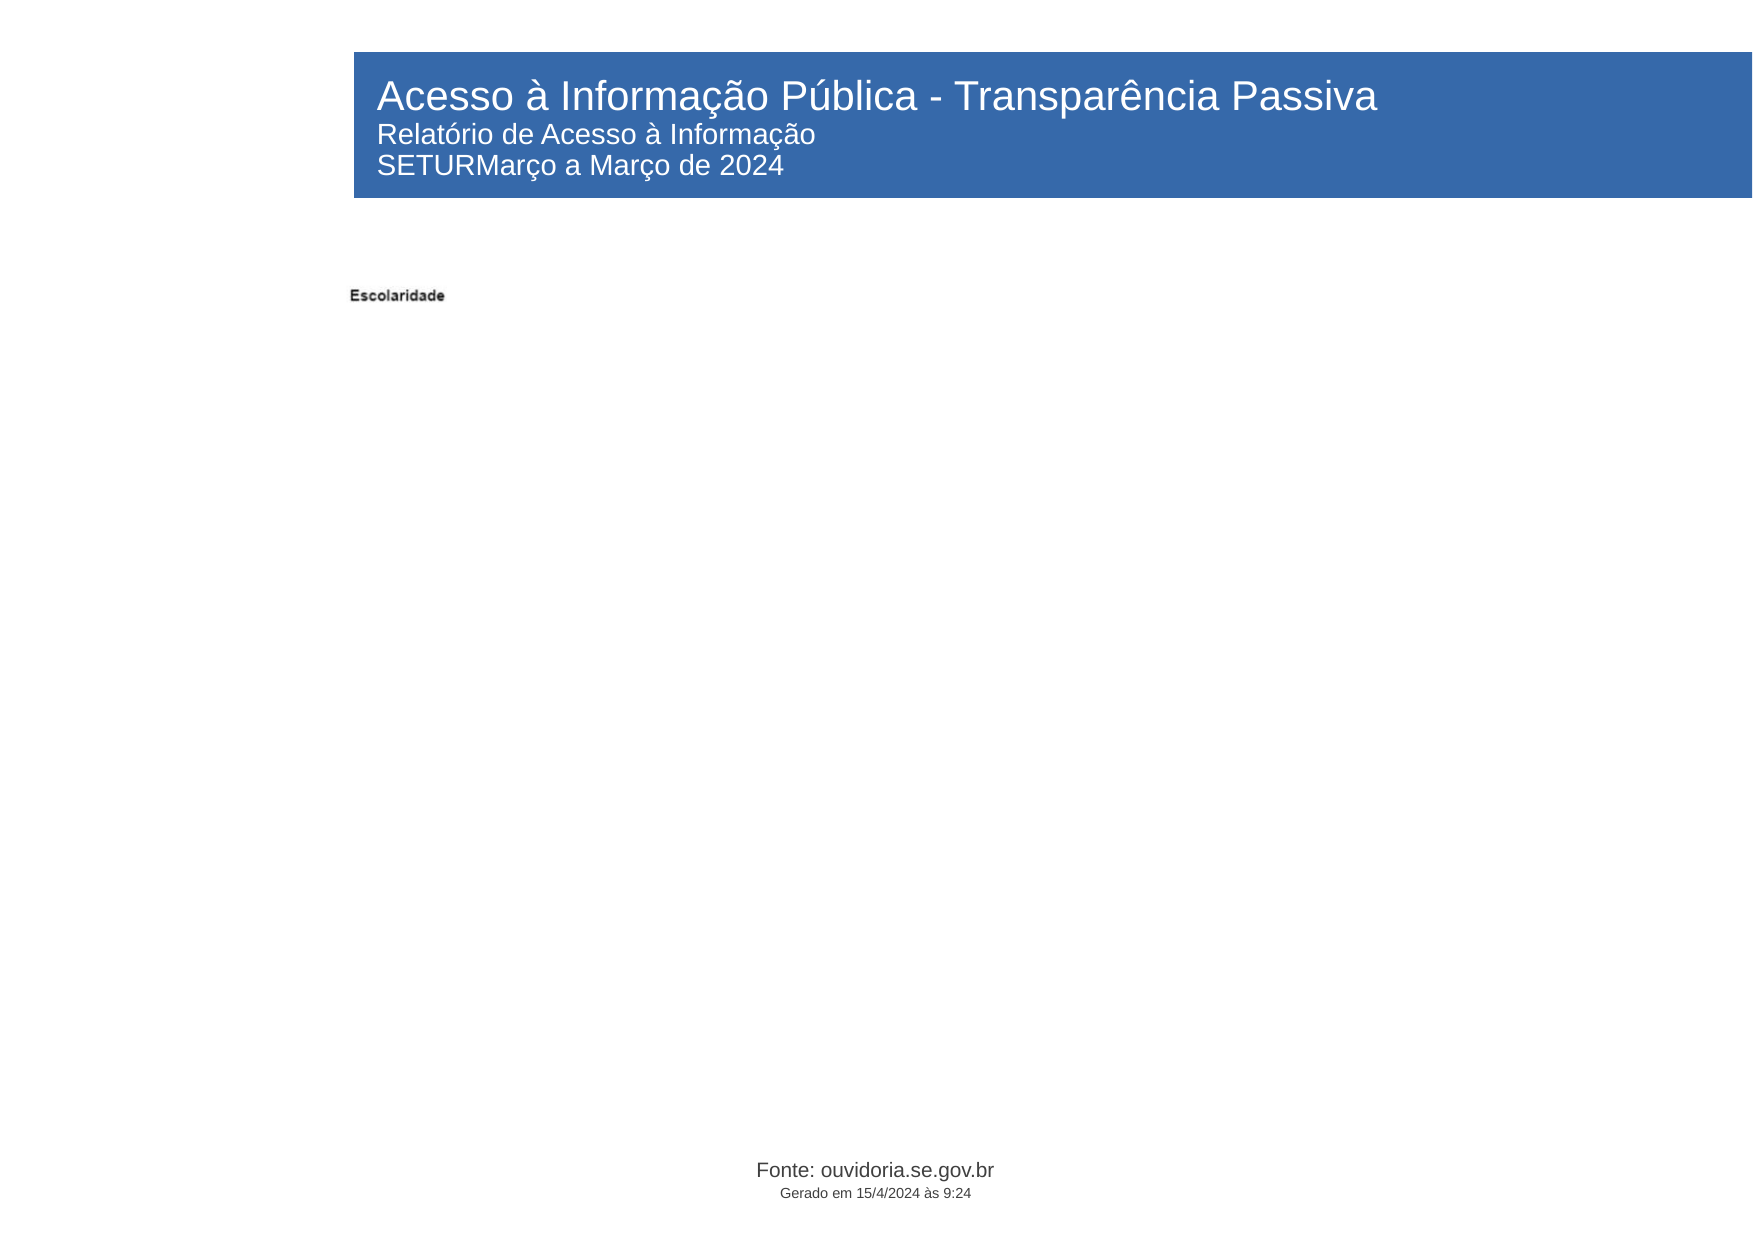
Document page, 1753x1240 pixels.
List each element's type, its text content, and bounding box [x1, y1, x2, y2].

text_box Fonte: ouvidoria.se.gov.br [756, 1158, 1023, 1188]
text_box [354, 52, 1752, 198]
text_box Gerado em 15/4/2024 às 9:24 [780, 1184, 999, 1208]
text_box Acesso à Informação Pública - Transparência Passiva Relatório de Acesso à Informação SETURMarço a Março de 2024 [376, 72, 1403, 186]
text_box [155, 211, 1599, 1028]
